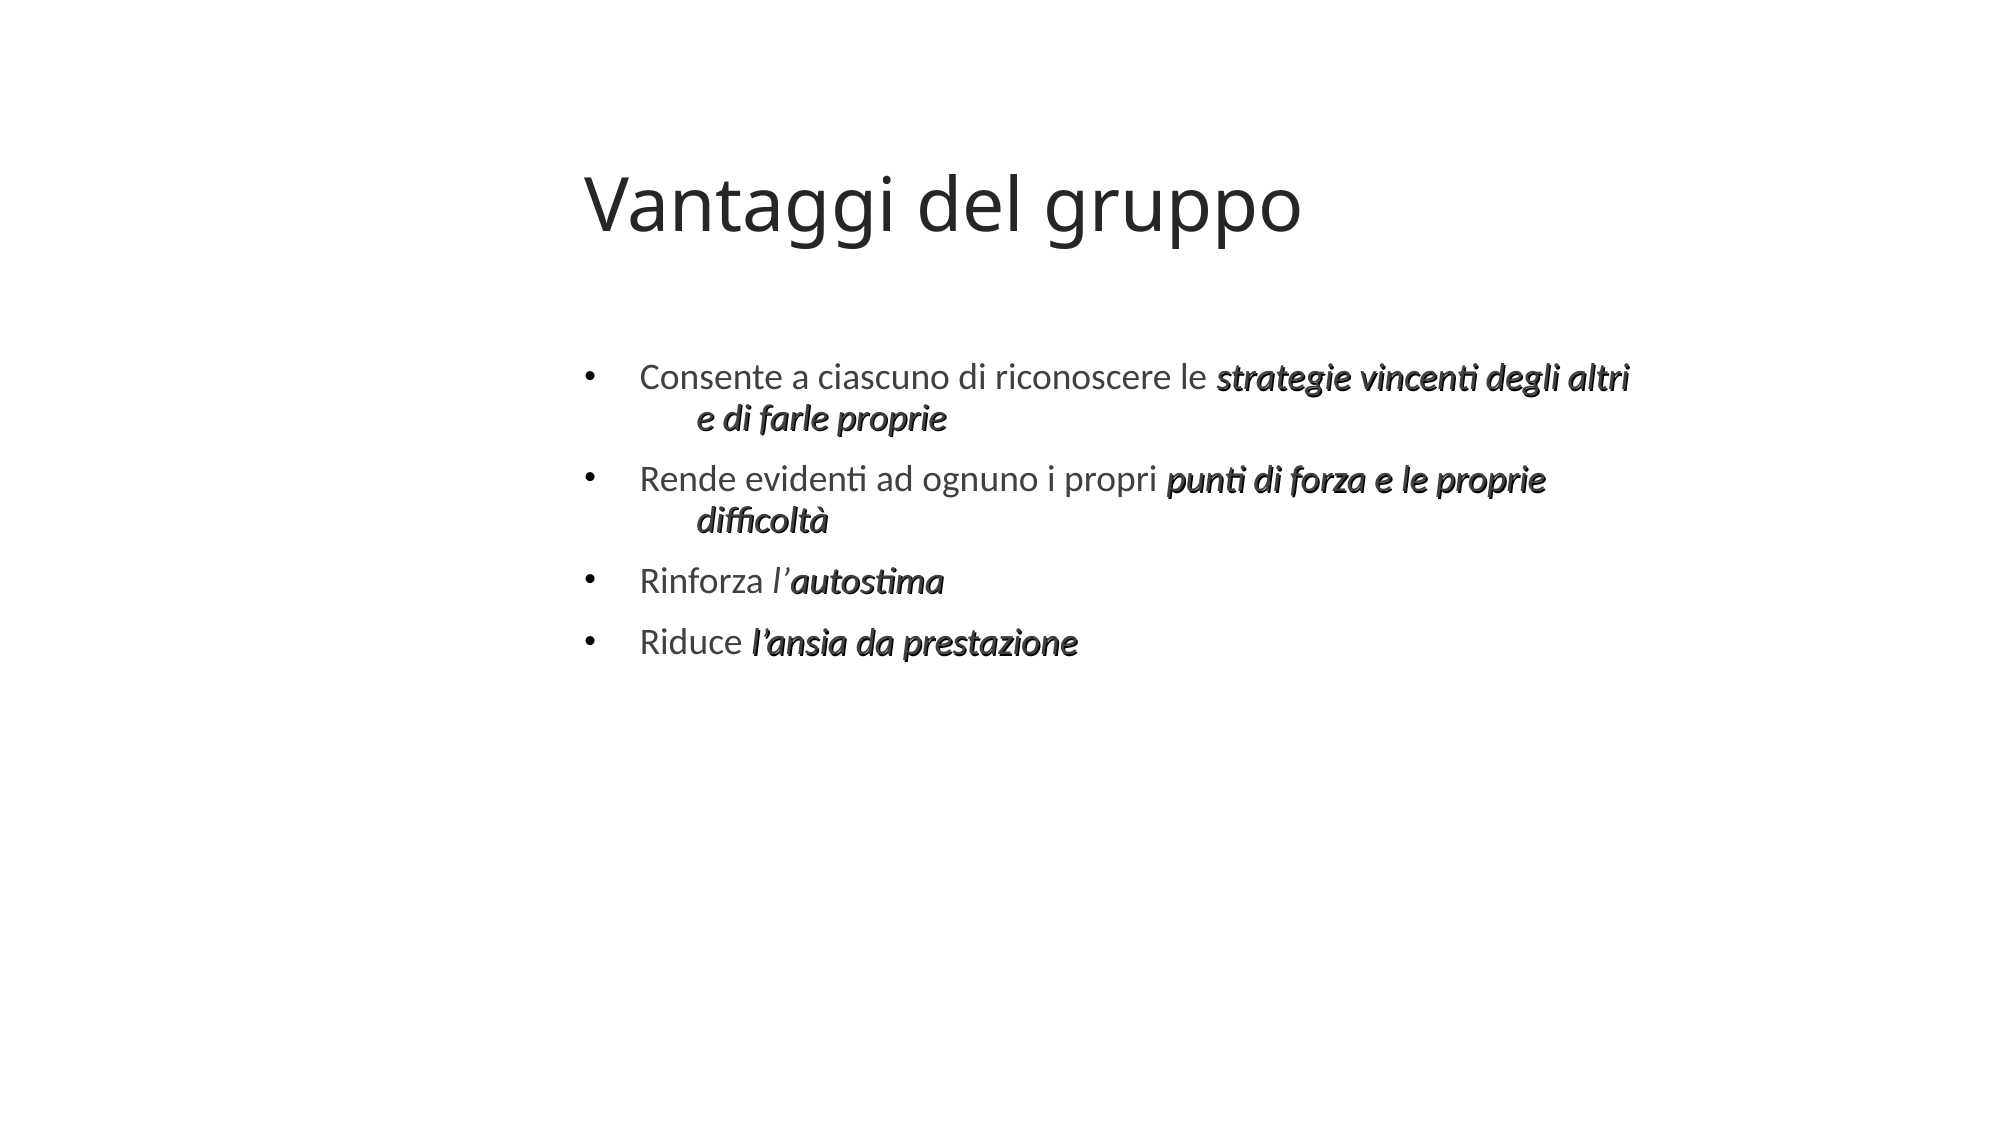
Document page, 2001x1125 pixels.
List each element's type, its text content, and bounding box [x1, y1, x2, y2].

title Vantaggi del gruppo [569, 102, 1651, 313]
list Consente a ciascuno di riconoscere le strategie vincenti degli altri e di farle proprie Rende evidenti ad ognuno i propri punti di forza e le proprie difficoltà Rinforza l’autostima Riduce l’ansia da prestazione [568, 350, 1651, 970]
